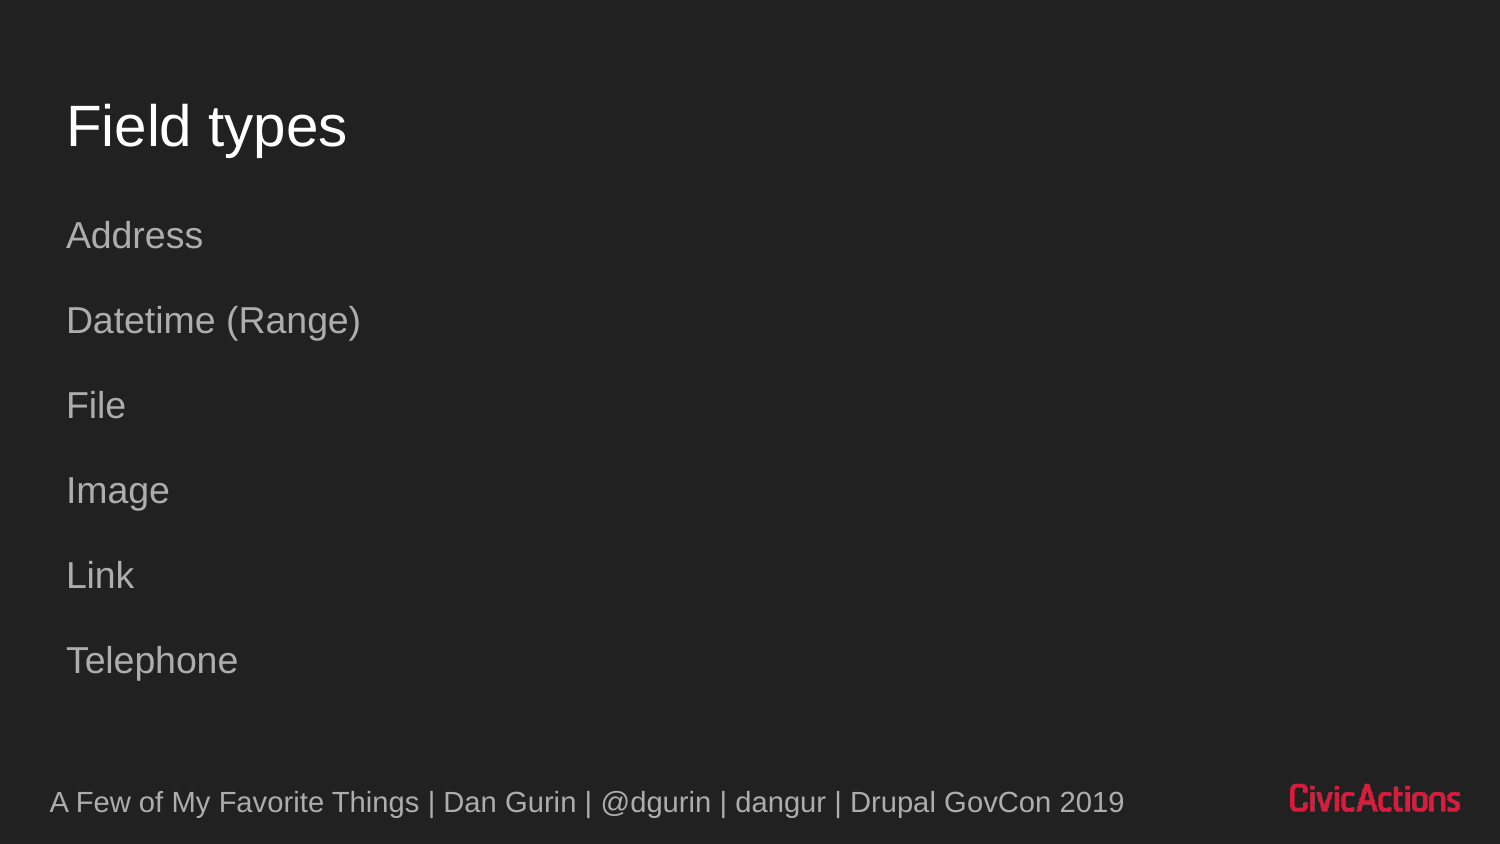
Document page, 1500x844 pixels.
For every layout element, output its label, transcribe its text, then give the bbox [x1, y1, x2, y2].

picture [1290, 783, 1460, 812]
title Field types [51, 72, 1449, 167]
list Address Datetime (Range) File Image Link Telephone [51, 189, 1449, 750]
